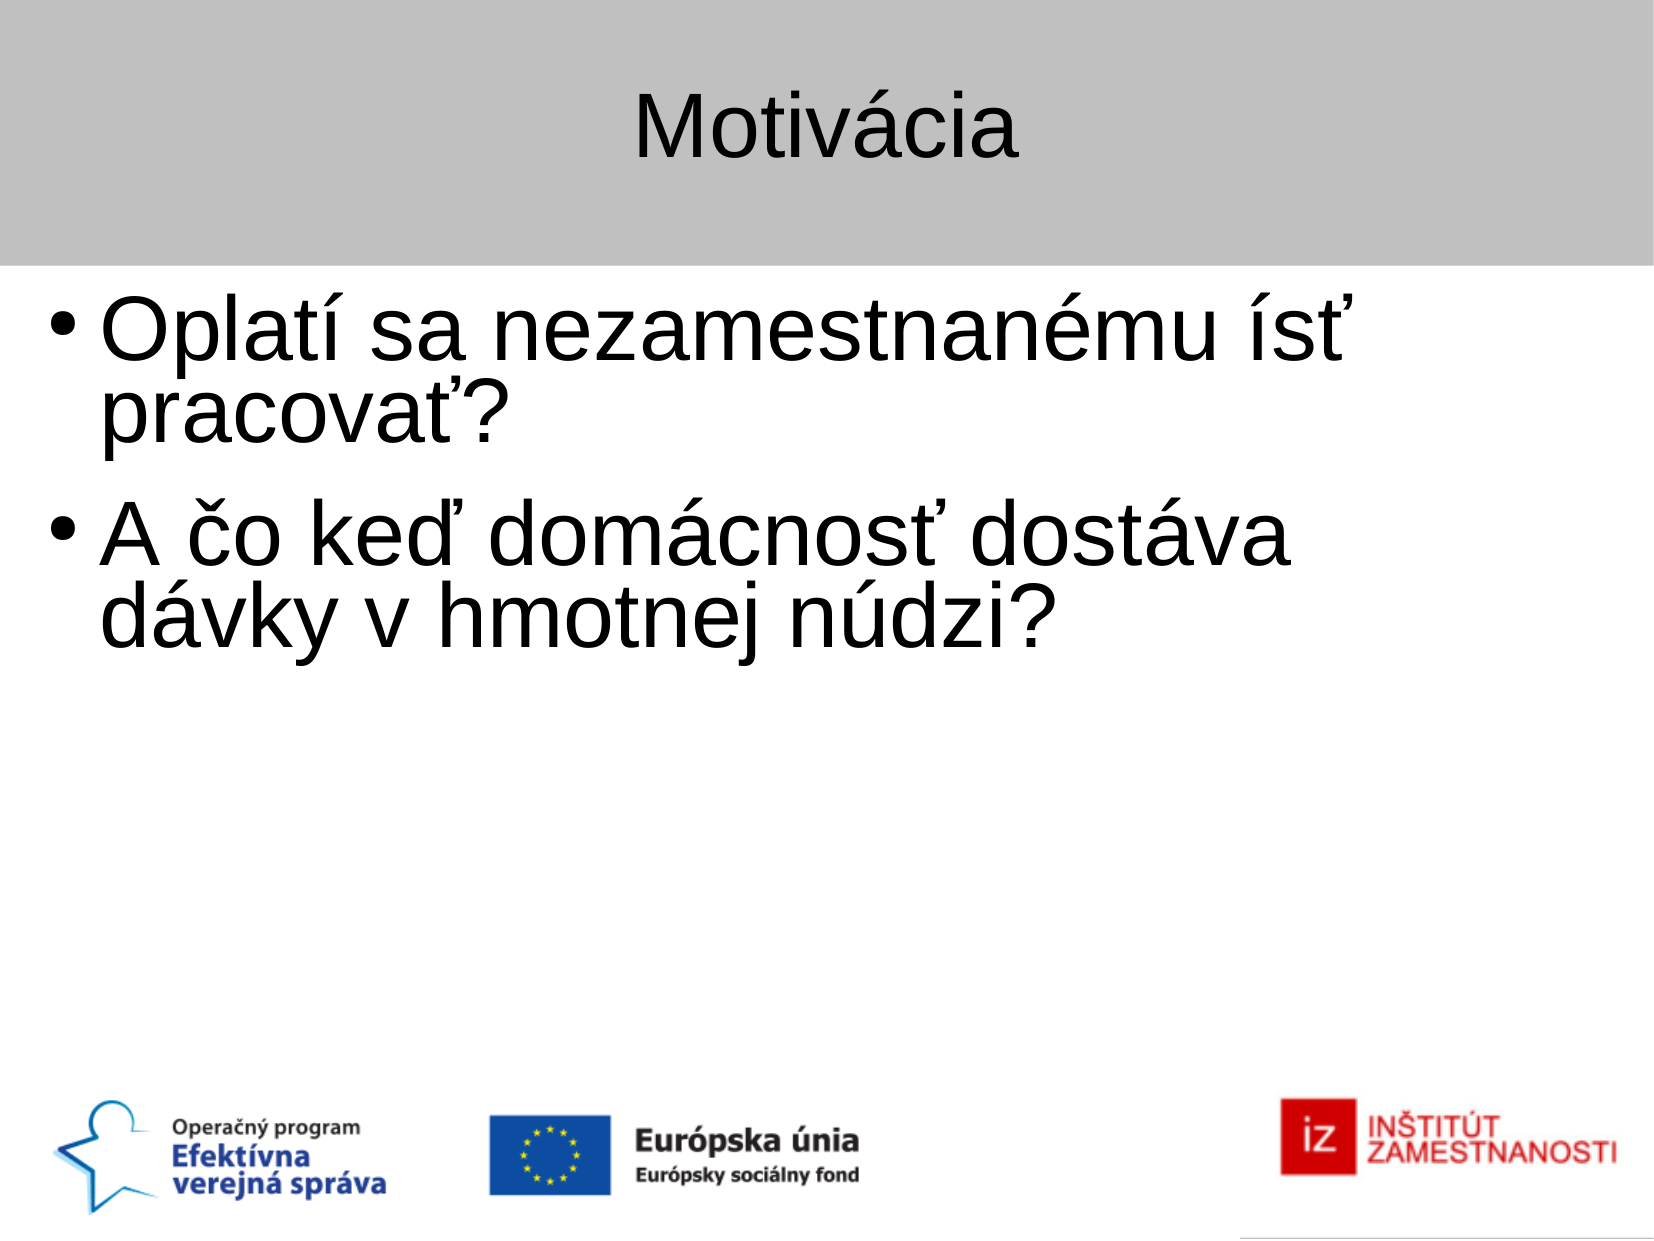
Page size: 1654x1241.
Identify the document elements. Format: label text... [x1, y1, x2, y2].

list Oplatí sa nezamestnanému ísť pracovať? A čo keď domácnosť dostáva dávky v hmotnej núdzi? [29, 295, 1533, 1077]
title Motivácia [88, 29, 1565, 237]
picture [1240, 1033, 1654, 1241]
picture [29, 1077, 886, 1241]
